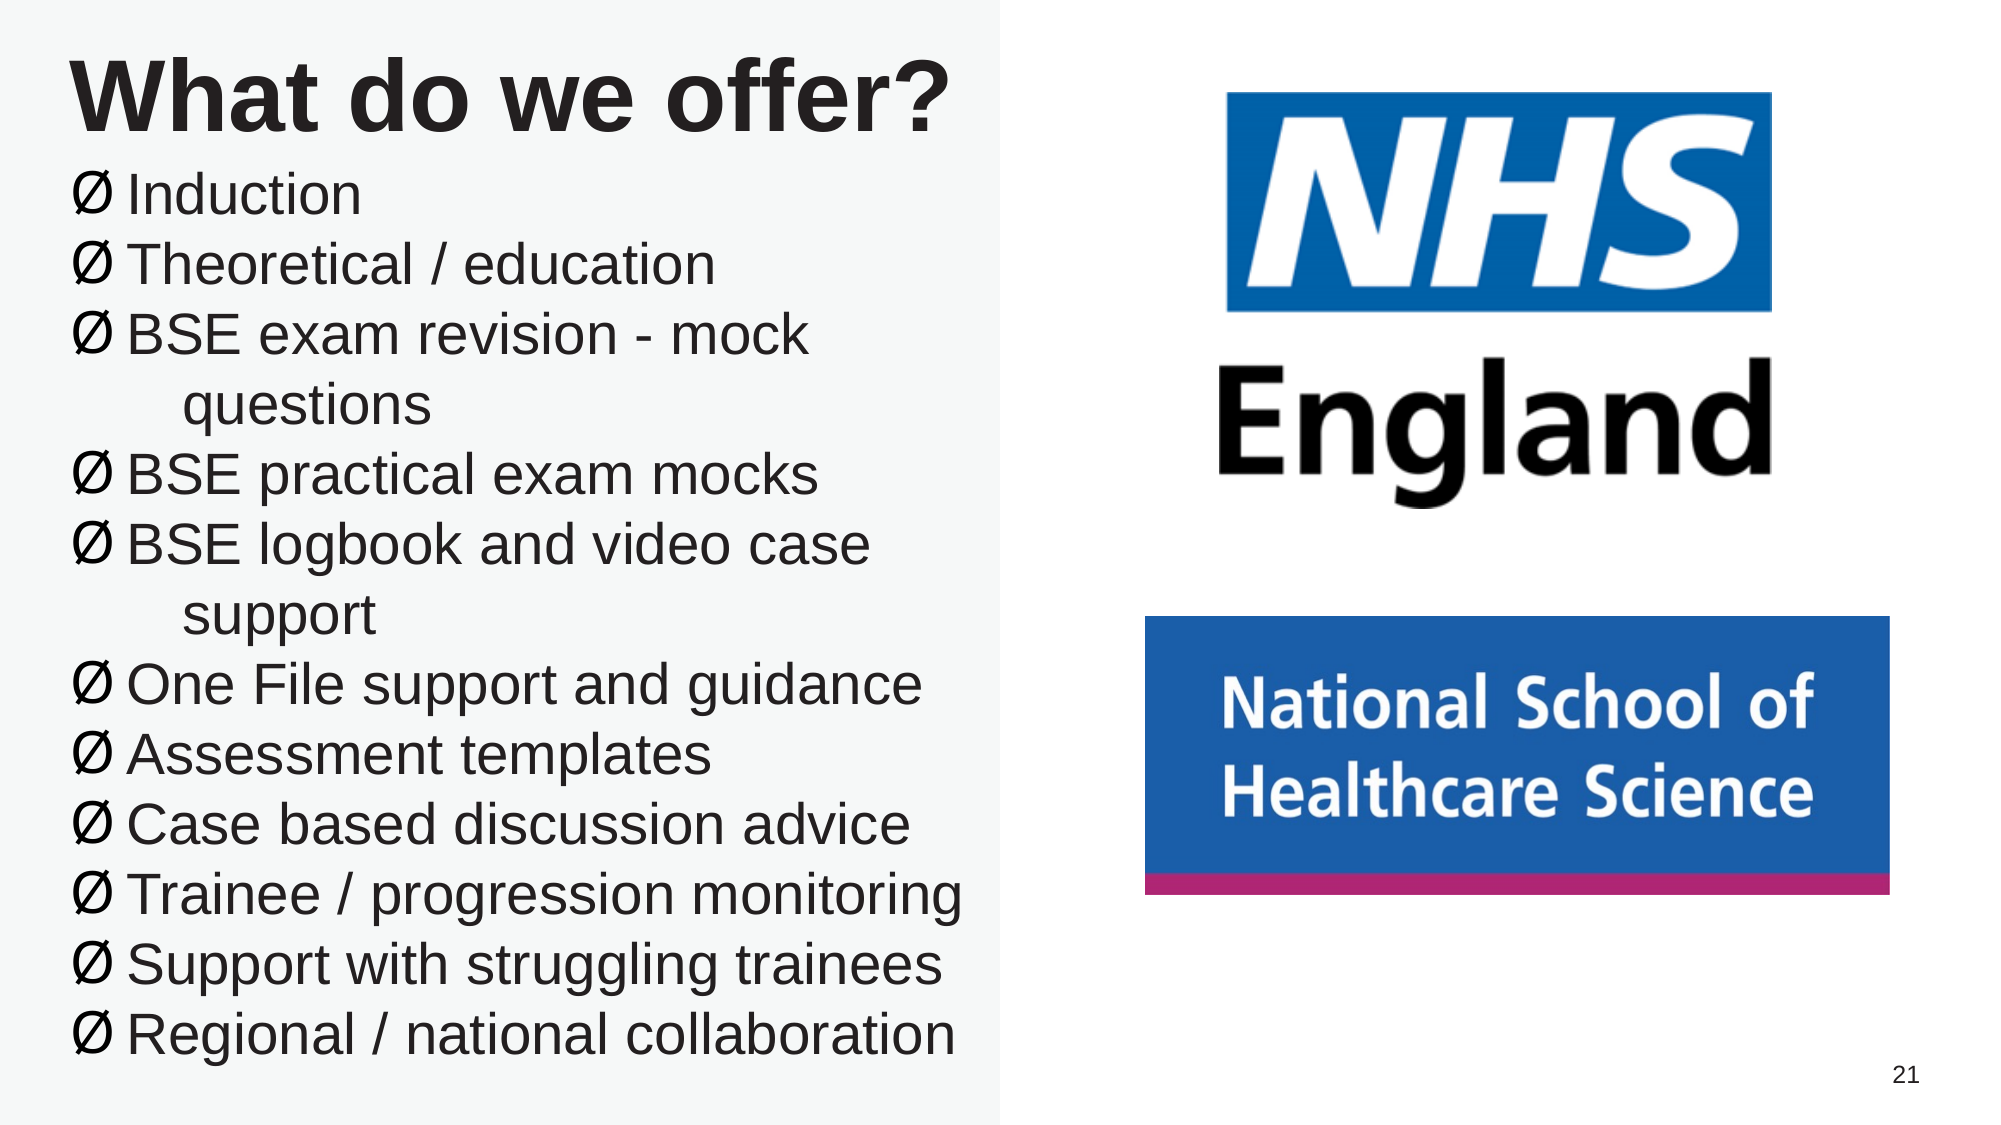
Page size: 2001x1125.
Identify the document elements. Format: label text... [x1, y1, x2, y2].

text_box Induction Theoretical / education BSE exam revision - mock questions BSE practical exam mocks BSE logbook and video case support One File support and guidance Assessment templates Case based discussion advice Trainee / progression monitoring Support with struggling trainees Regional / national collaboration [55, 148, 1001, 1125]
picture [1219, 92, 1772, 509]
title What do we offer? [55, 56, 1001, 148]
picture [1145, 616, 1890, 895]
